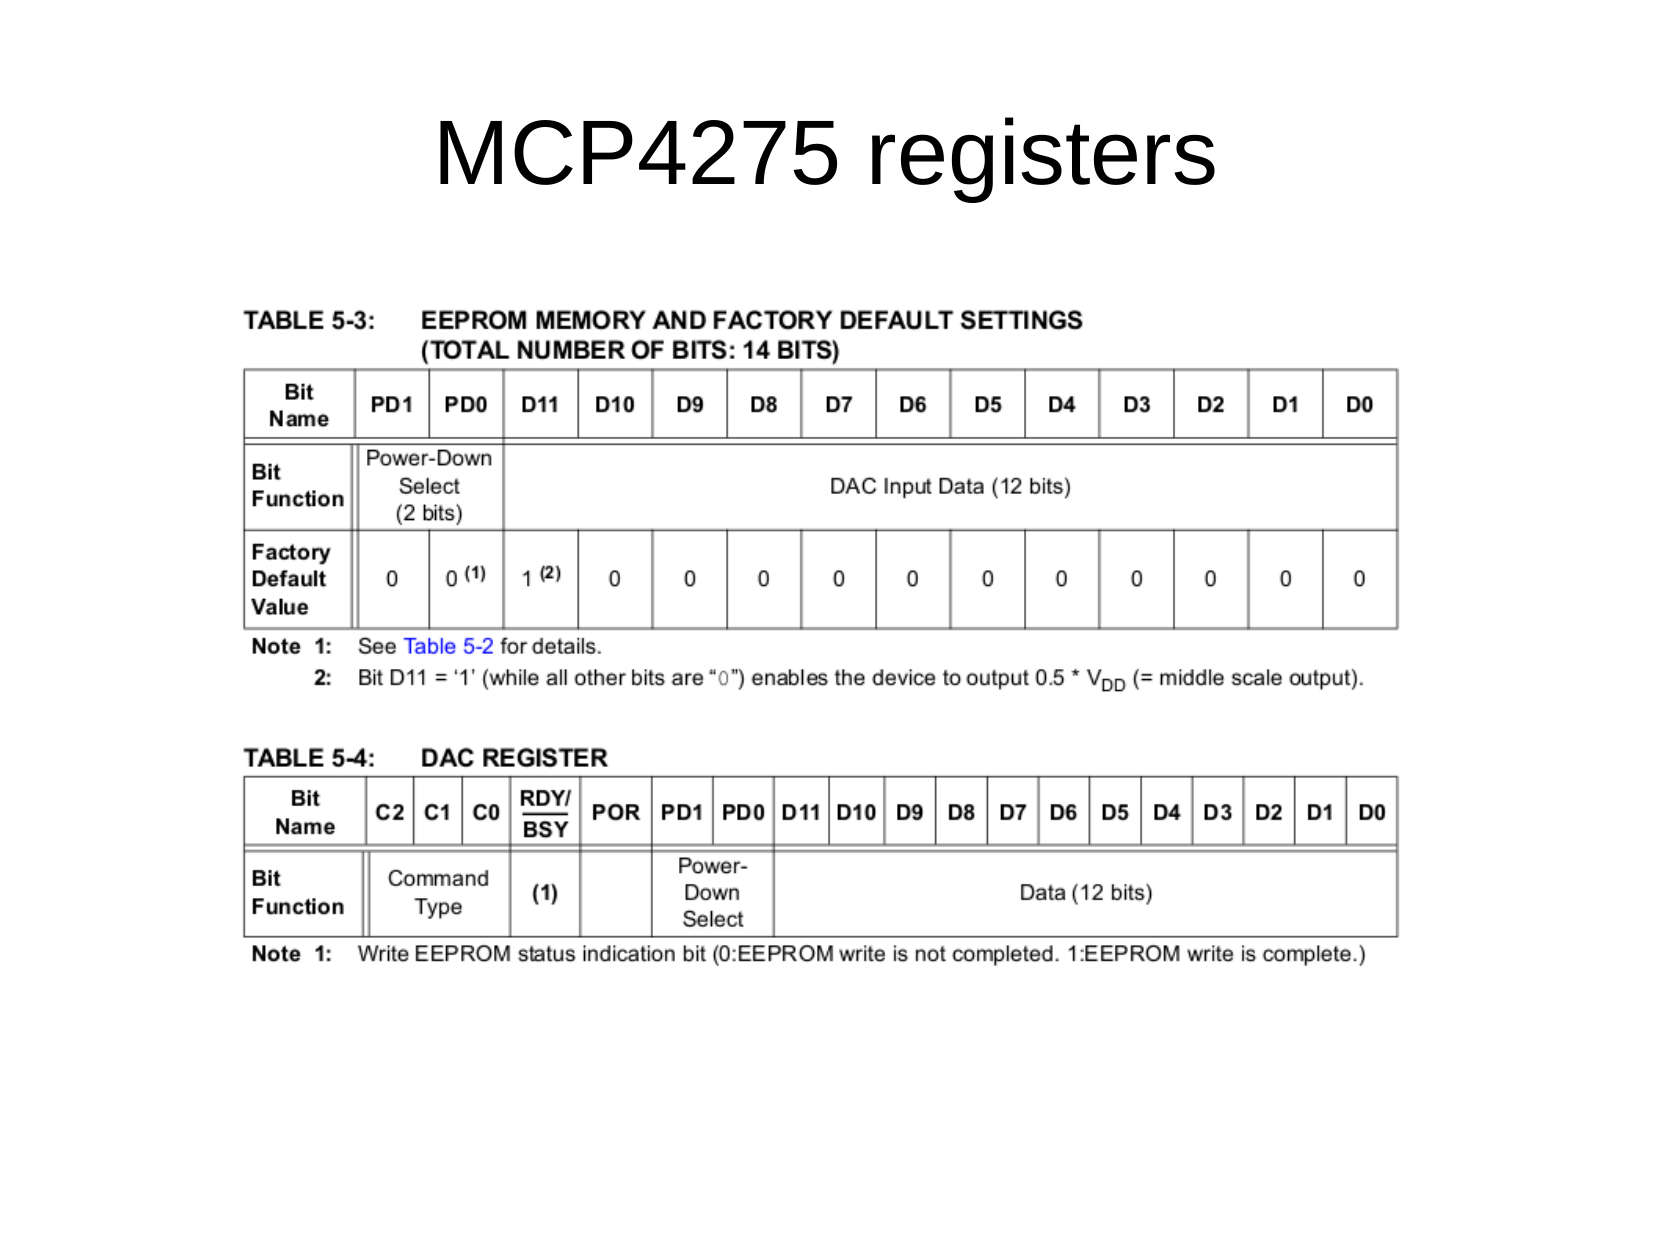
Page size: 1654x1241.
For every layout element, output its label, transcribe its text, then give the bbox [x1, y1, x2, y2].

picture [192, 290, 1462, 1010]
title MCP4275 registers [82, 49, 1571, 257]
